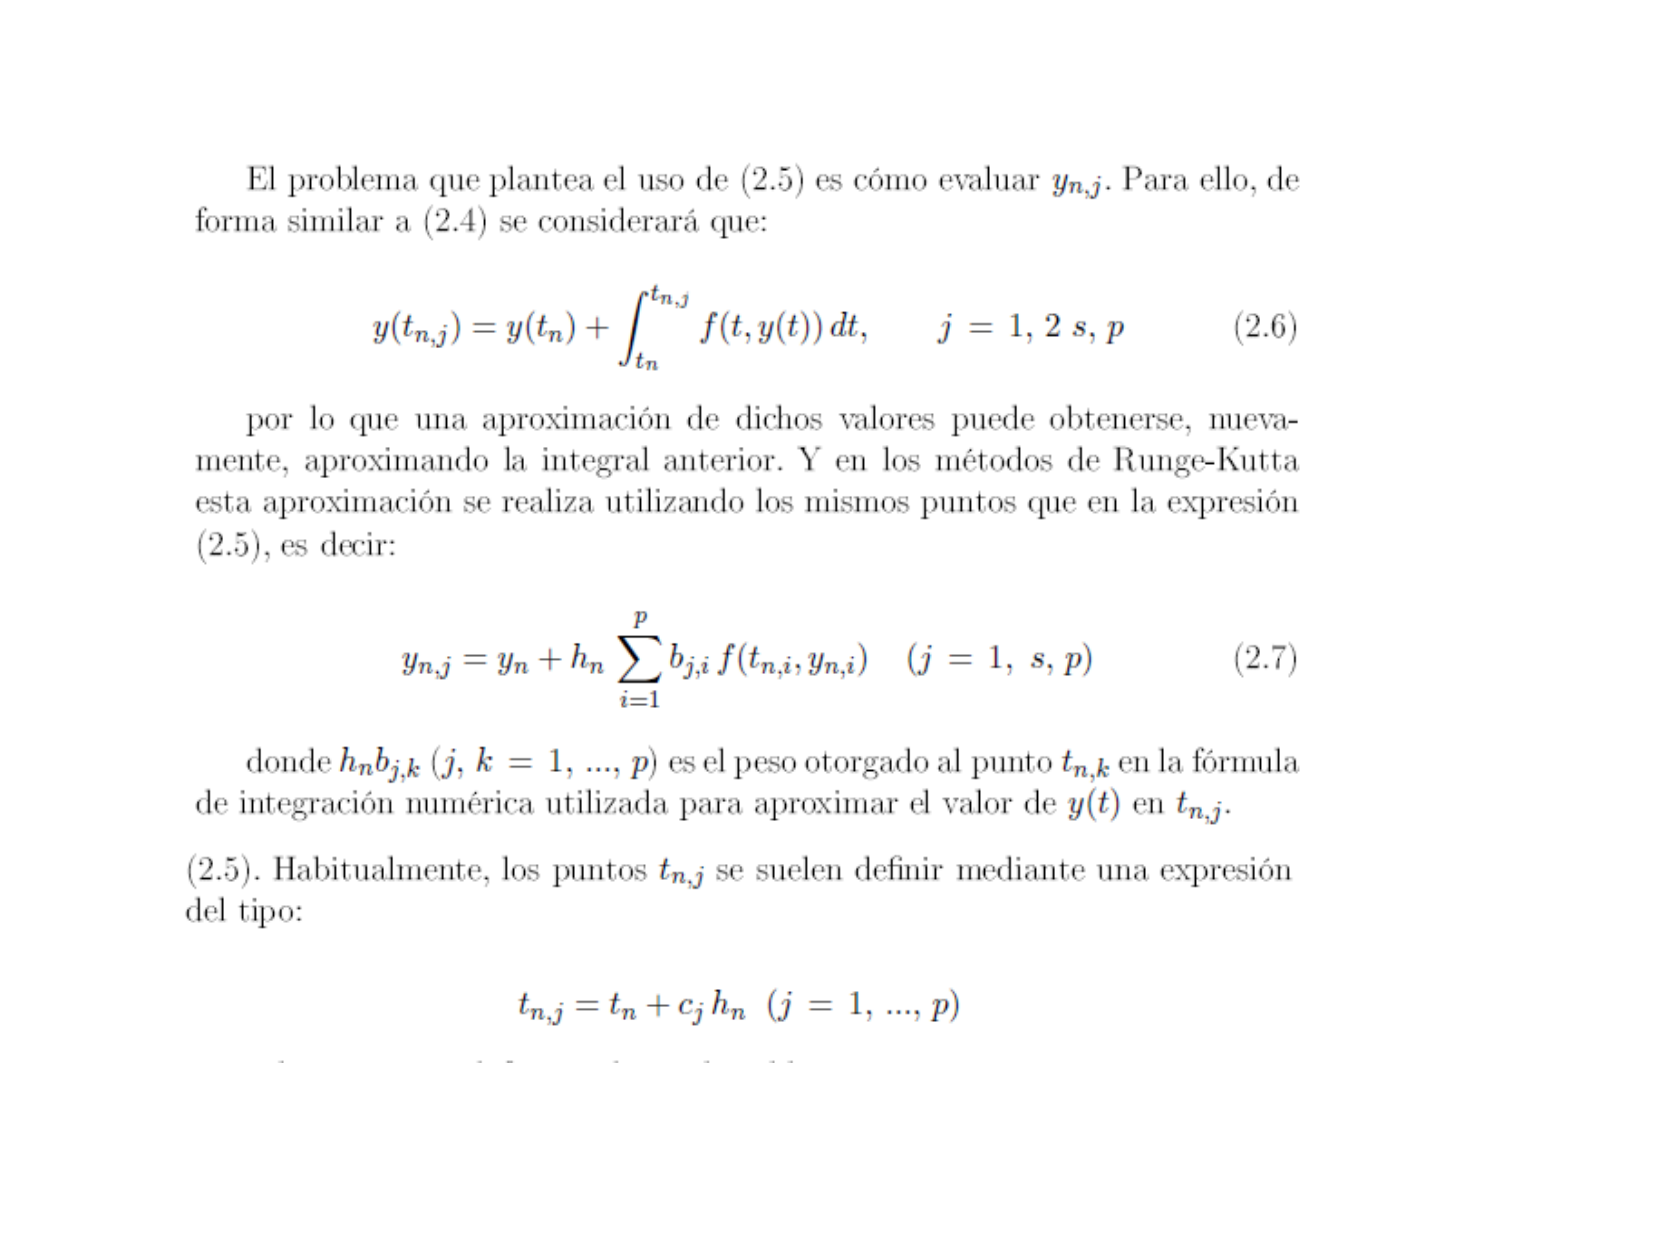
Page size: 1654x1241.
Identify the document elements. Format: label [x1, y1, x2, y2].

picture [153, 154, 1347, 1063]
